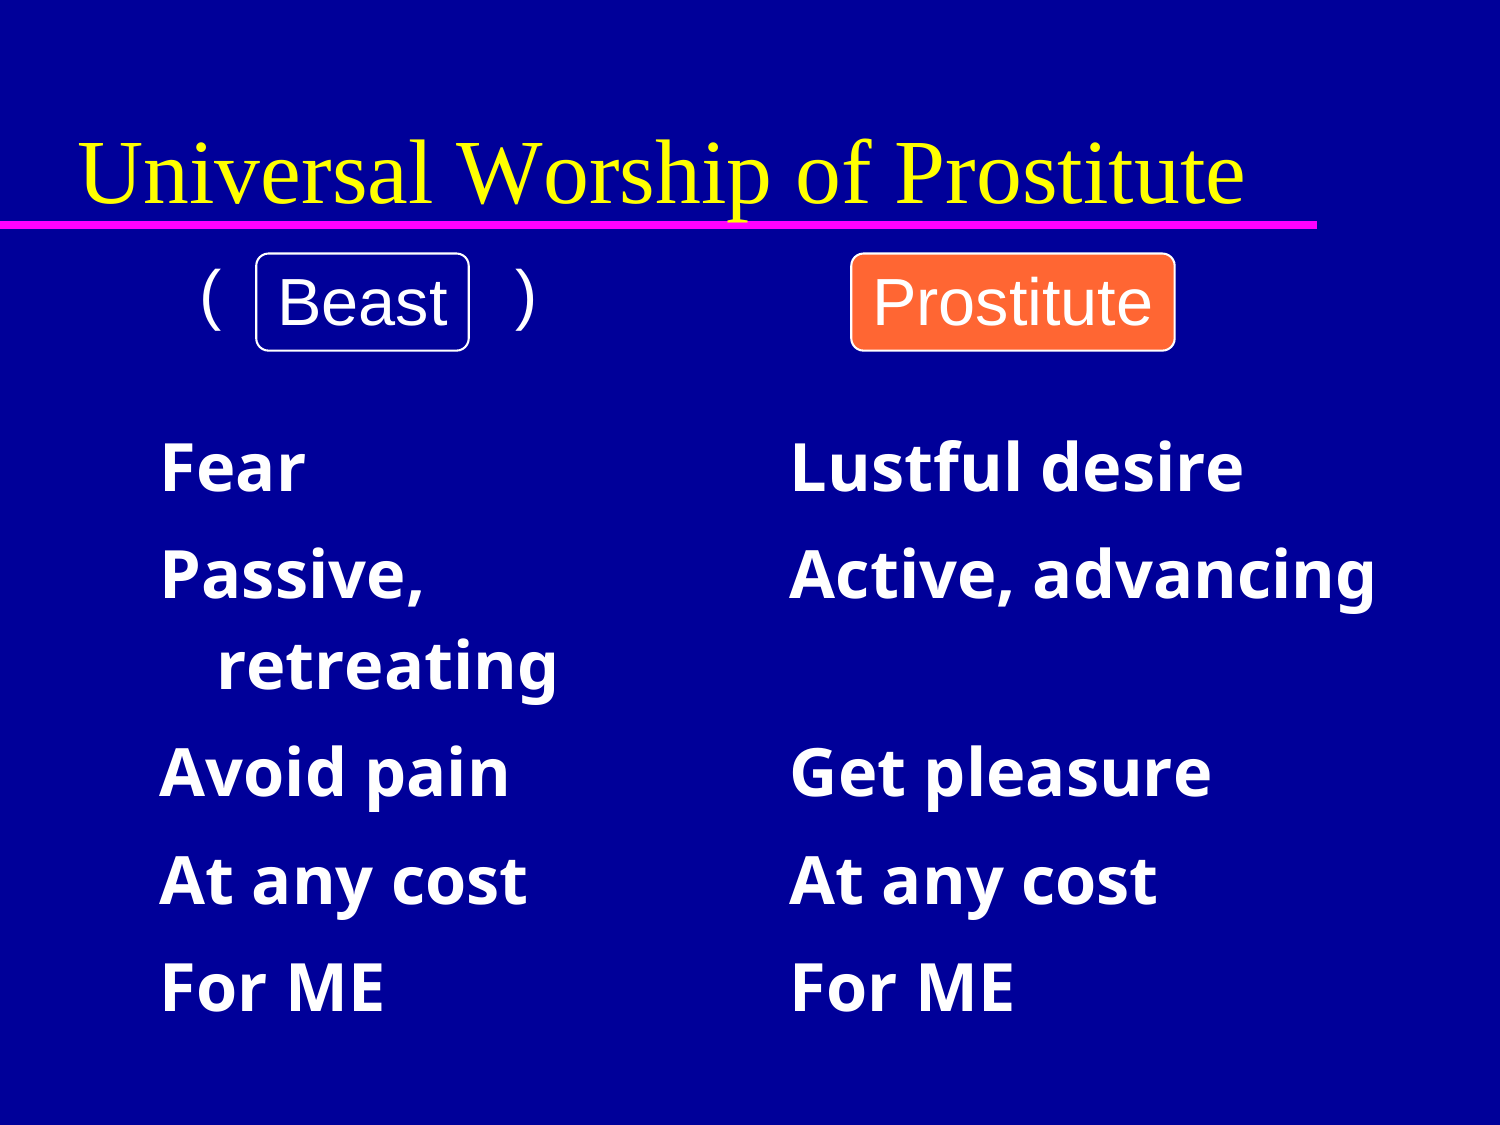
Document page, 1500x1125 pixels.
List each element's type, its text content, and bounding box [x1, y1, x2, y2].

text_box ) [499, 249, 593, 340]
text_box Fear Passive, retreating Avoid pain At any cost For ME [144, 412, 788, 963]
text_box ( [184, 249, 277, 340]
title Universal Worship of Prostitute [62, 49, 1338, 231]
list Lustful desire Active, advancing Get pleasure At any cost For ME [774, 412, 1438, 966]
text_box Beast [256, 253, 469, 351]
text_box Prostitute [851, 253, 1175, 351]
